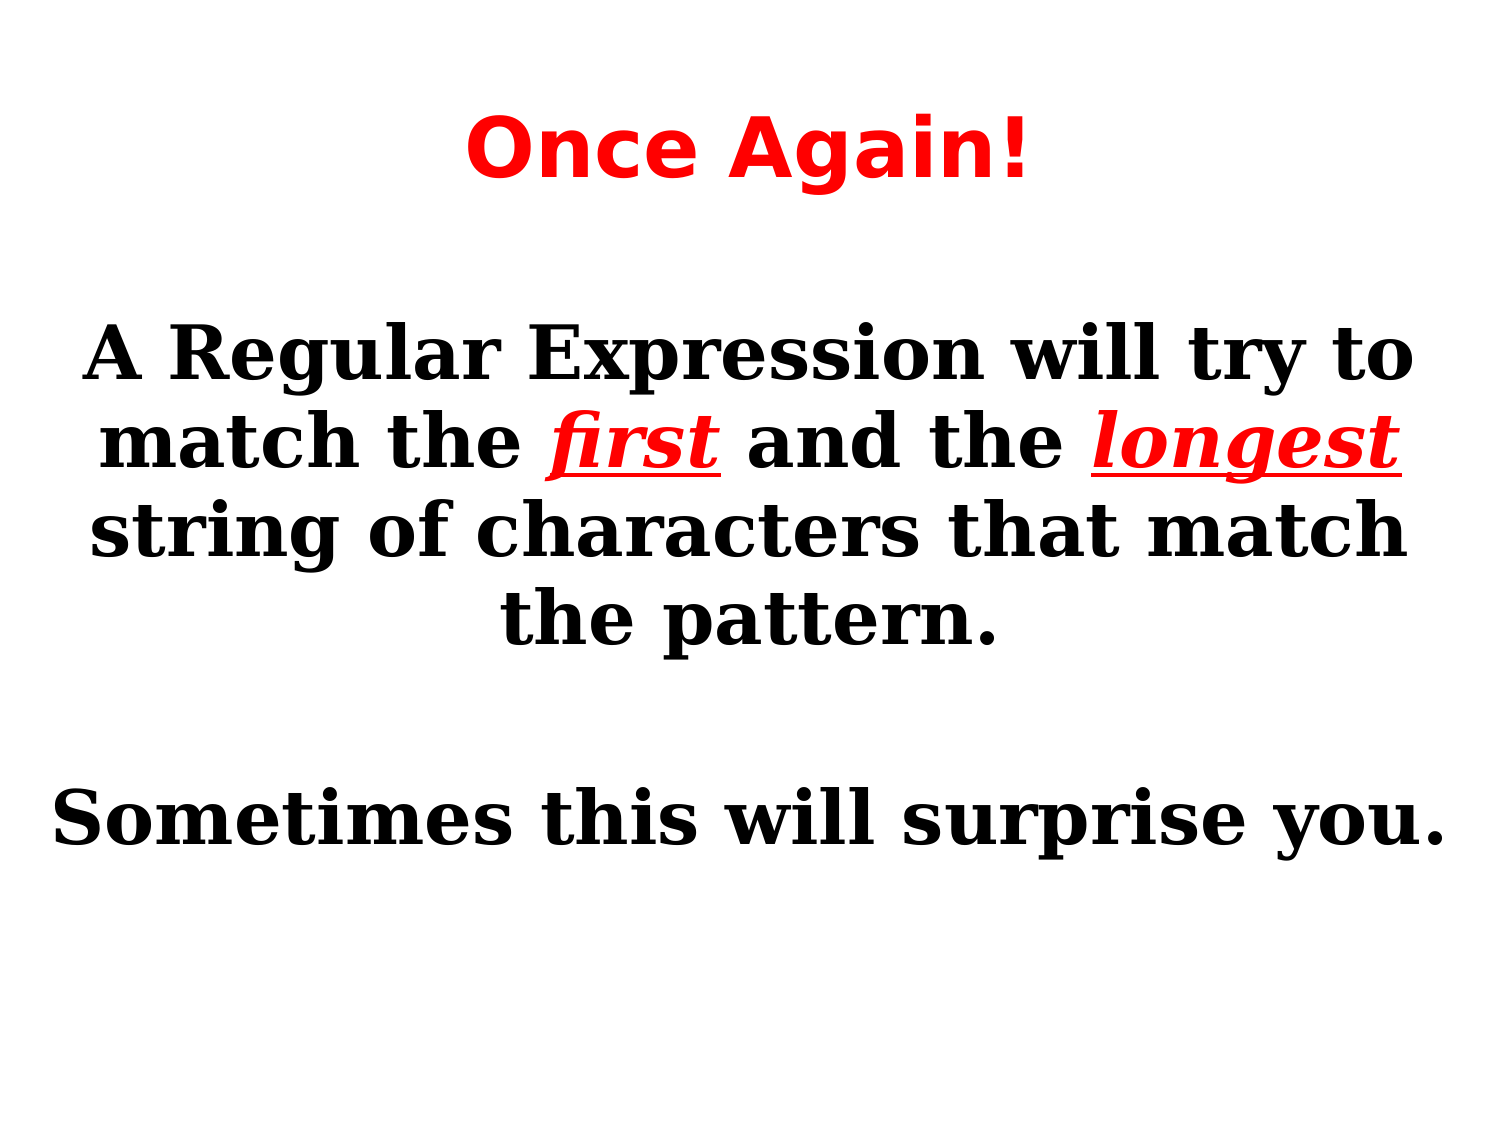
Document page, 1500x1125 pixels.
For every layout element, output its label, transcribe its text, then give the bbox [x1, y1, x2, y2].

text_box Once Again! A Regular Expression will try to match the first and the longest string of characters that match the pattern. Sometimes this will surprise you. [37, 100, 1463, 863]
